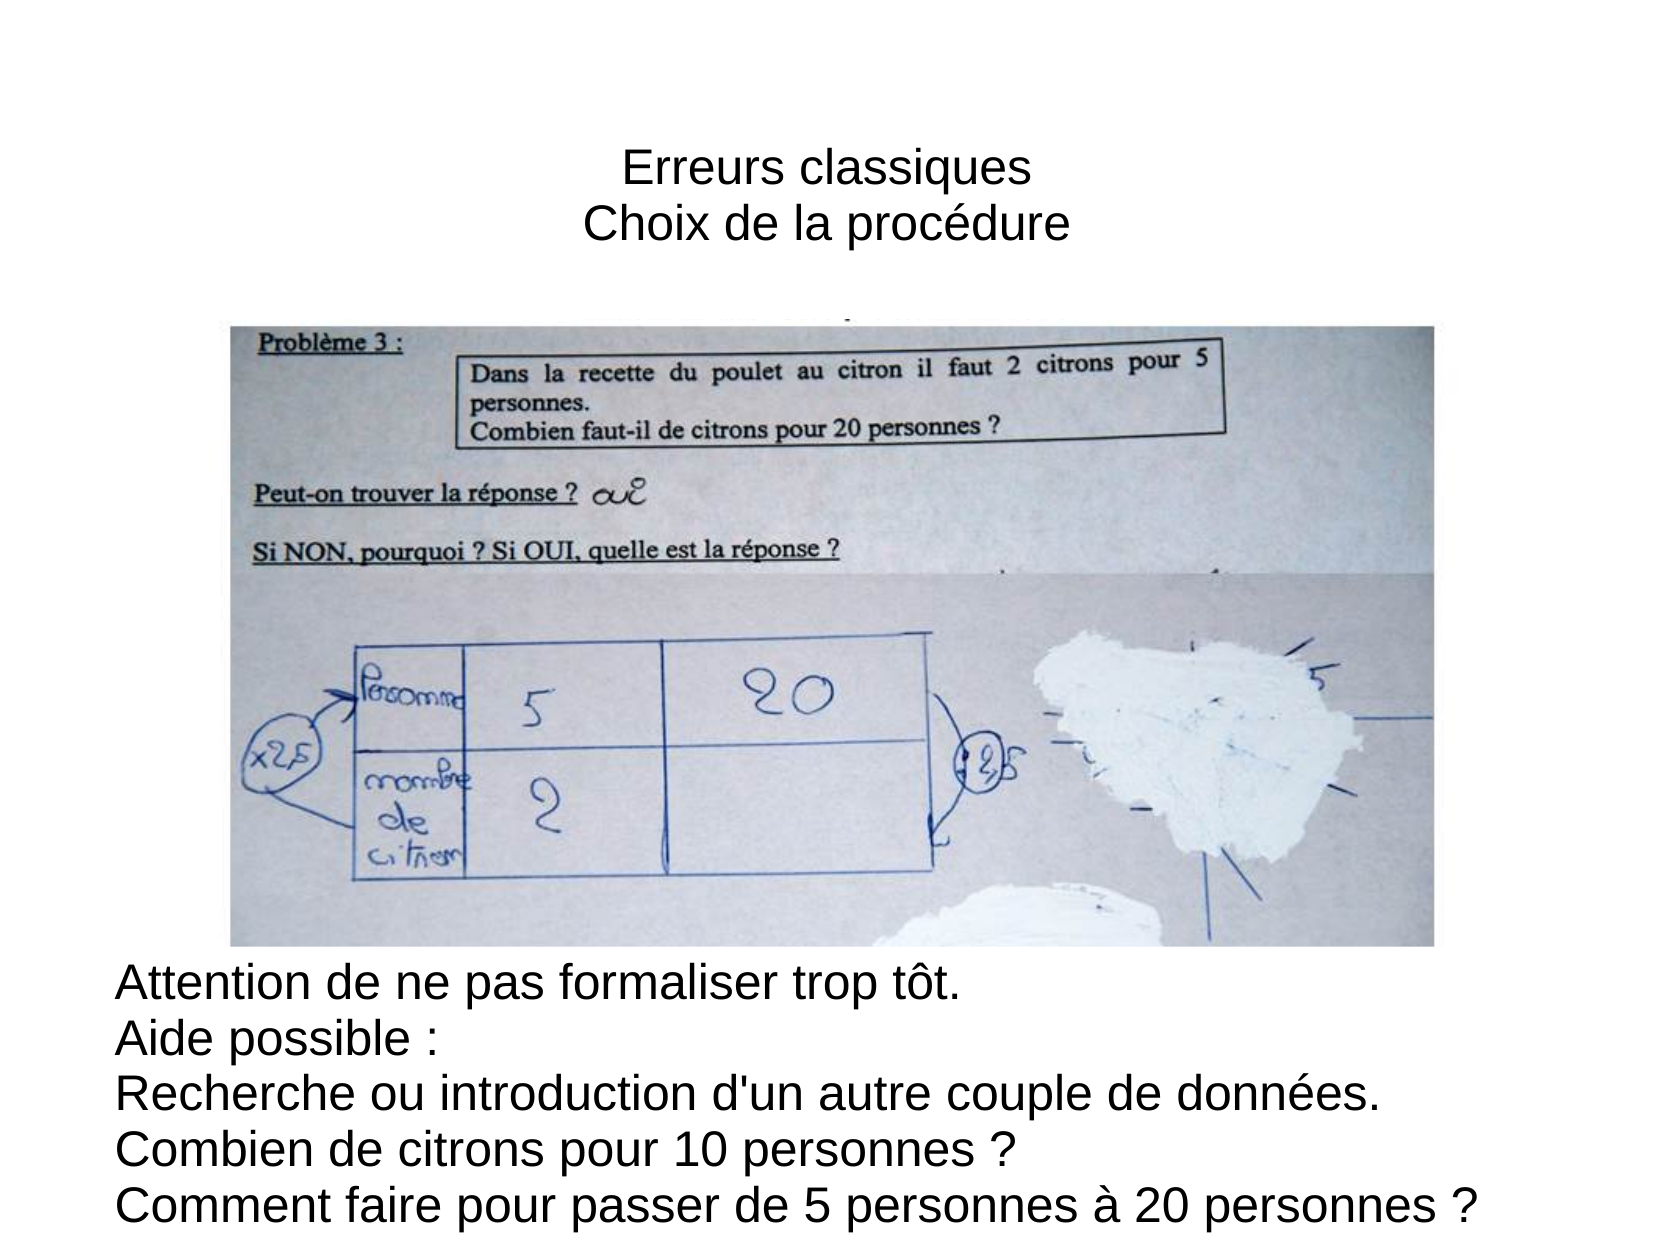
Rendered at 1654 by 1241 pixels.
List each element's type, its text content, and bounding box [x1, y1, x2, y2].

text_box Erreurs classiques Choix de la procédure [11, 70, 1642, 319]
picture [82, 319, 1583, 1196]
text_box Attention de ne pas formaliser trop tôt. Aide possible : Recherche ou introduction d'un autre couple de données. Combien de citrons pour 10 personnes ? Comment faire pour passer de 5 personnes à 20 personnes ? [99, 946, 1642, 1241]
